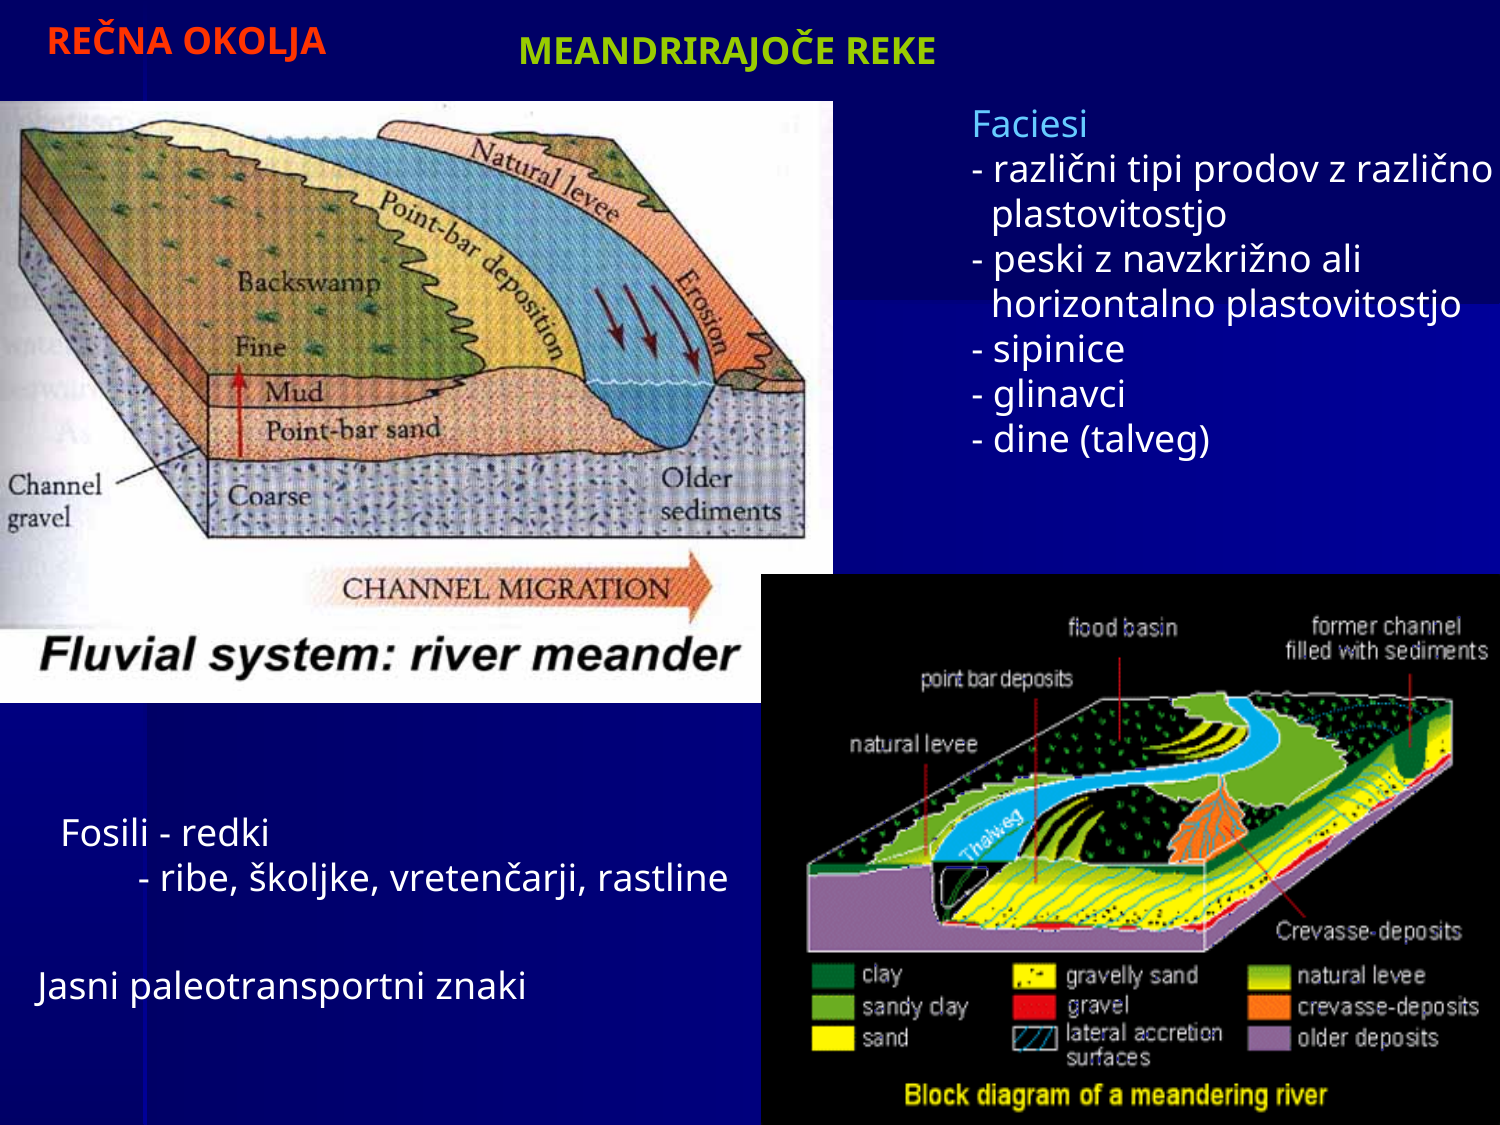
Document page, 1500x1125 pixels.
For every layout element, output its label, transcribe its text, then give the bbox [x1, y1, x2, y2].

text_box Faciesi - različni tipi prodov z različno plastovitostjo - peski z navzkrižno ali horizontalno plastovitostjo - sipinice - glinavci - dine (talveg) [956, 92, 1500, 468]
picture [0, 101, 1500, 1125]
text_box Jasni paleotransportni znaki [22, 954, 543, 1016]
text_box REČNA OKOLJA [31, 9, 342, 71]
text_box Fosili - redki - ribe, školjke, vretenčarji, rastline [45, 801, 745, 907]
text_box MEANDRIRAJOČE REKE [503, 18, 953, 80]
